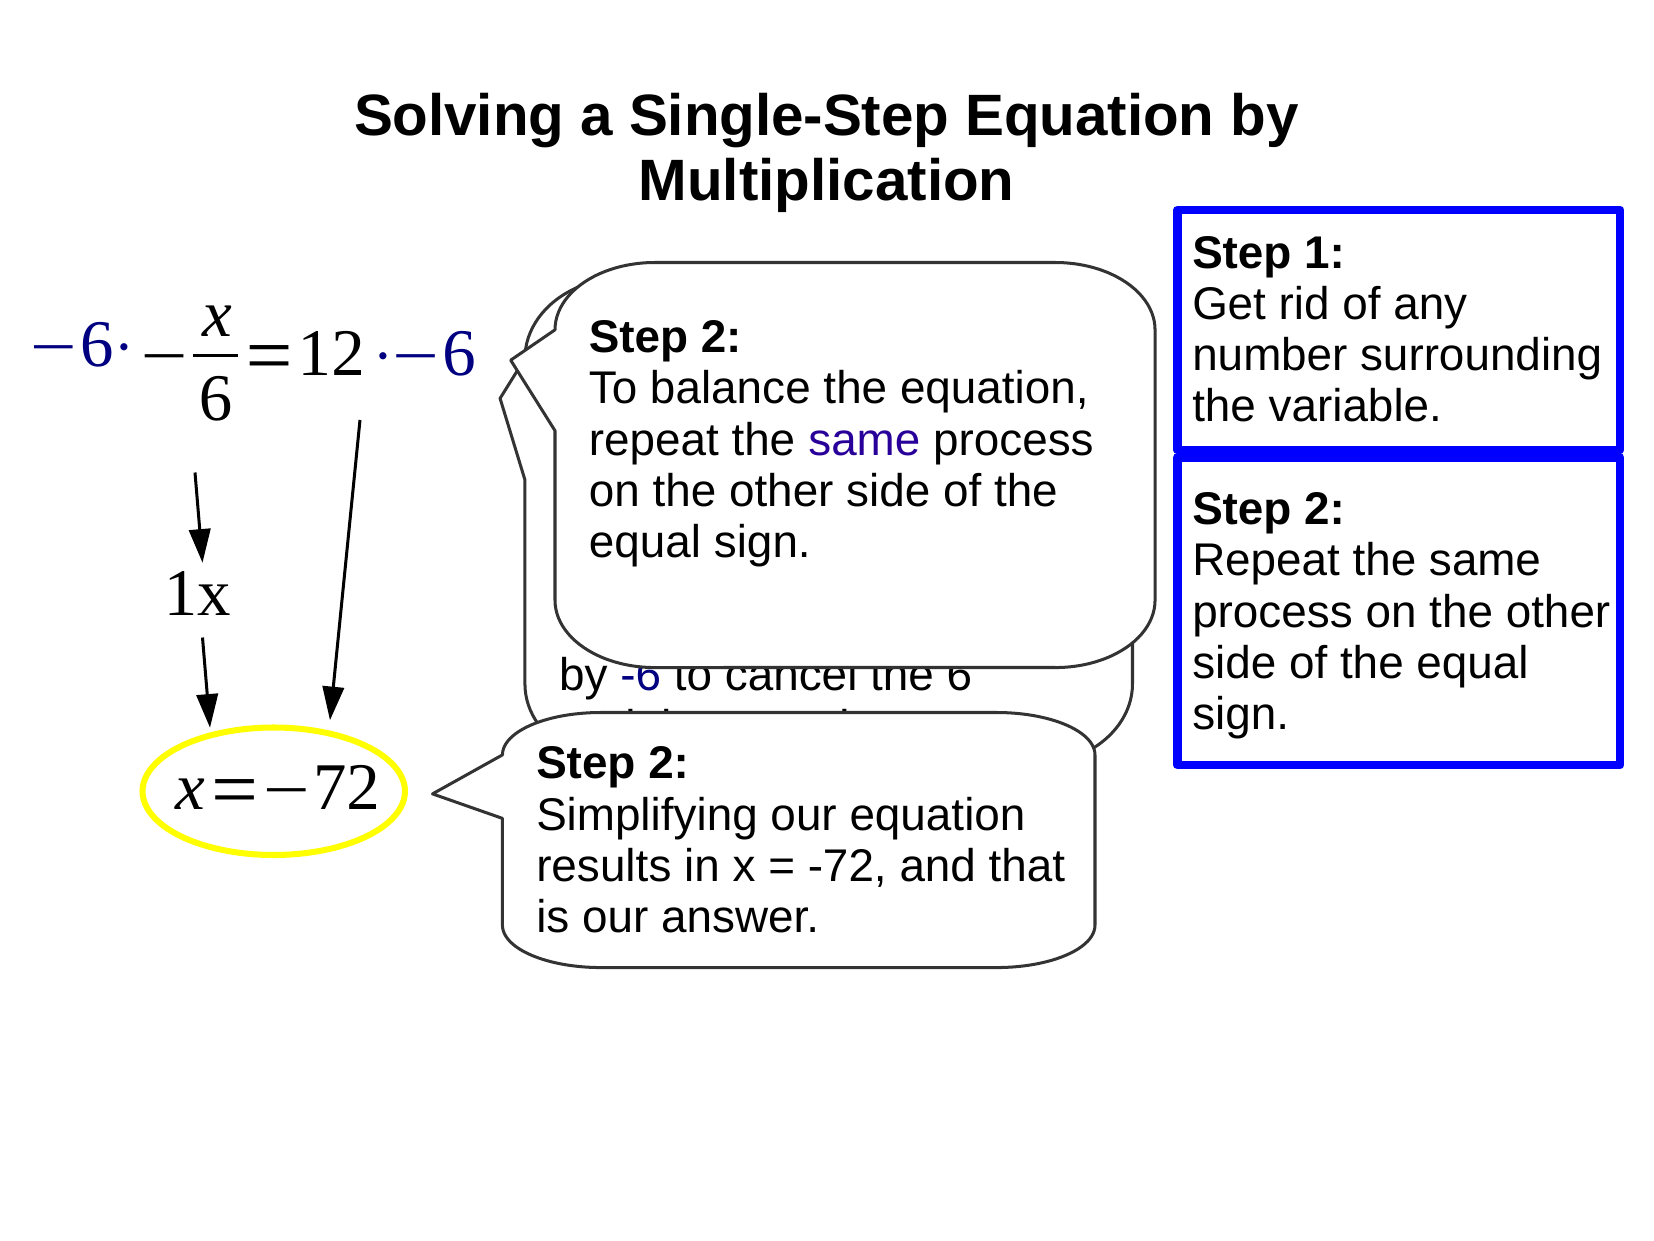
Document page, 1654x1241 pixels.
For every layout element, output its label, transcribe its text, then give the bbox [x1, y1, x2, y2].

text_box Step 2: Simplifying our equation results in x = -72, and that is our answer. [432, 712, 1096, 968]
text_box Step 1: Get rid of any number surrounding the variable. Step 2: Repeat the same process on the other side of the equal sign. [1182, 462, 1616, 761]
text_box Step 1: Get rid of any number surrounding the variable. Step 2: Repeat the same process on the other side of the equal sign. [1182, 219, 1616, 446]
text_box Step 2: To balance the equation, repeat the same process on the other side of the equal sign. [510, 262, 1156, 668]
text_box Step 1: Get rid of any number surrounding the variable. Step 2: Repeat the same process on the other side of the equal sign. [1177, 219, 1636, 789]
chart [162, 750, 387, 824]
chart [20, 277, 483, 436]
text_box Step 1: To solve for x, we need to get x by itself. Thus, we need to get rid of 6 and the negative. To do so, we multiply by -6 to cancel the 6 and the negative. [500, 371, 1133, 748]
chart [157, 556, 237, 631]
text_box Solving a Single-Step Equation by Multiplication [335, 75, 1319, 290]
